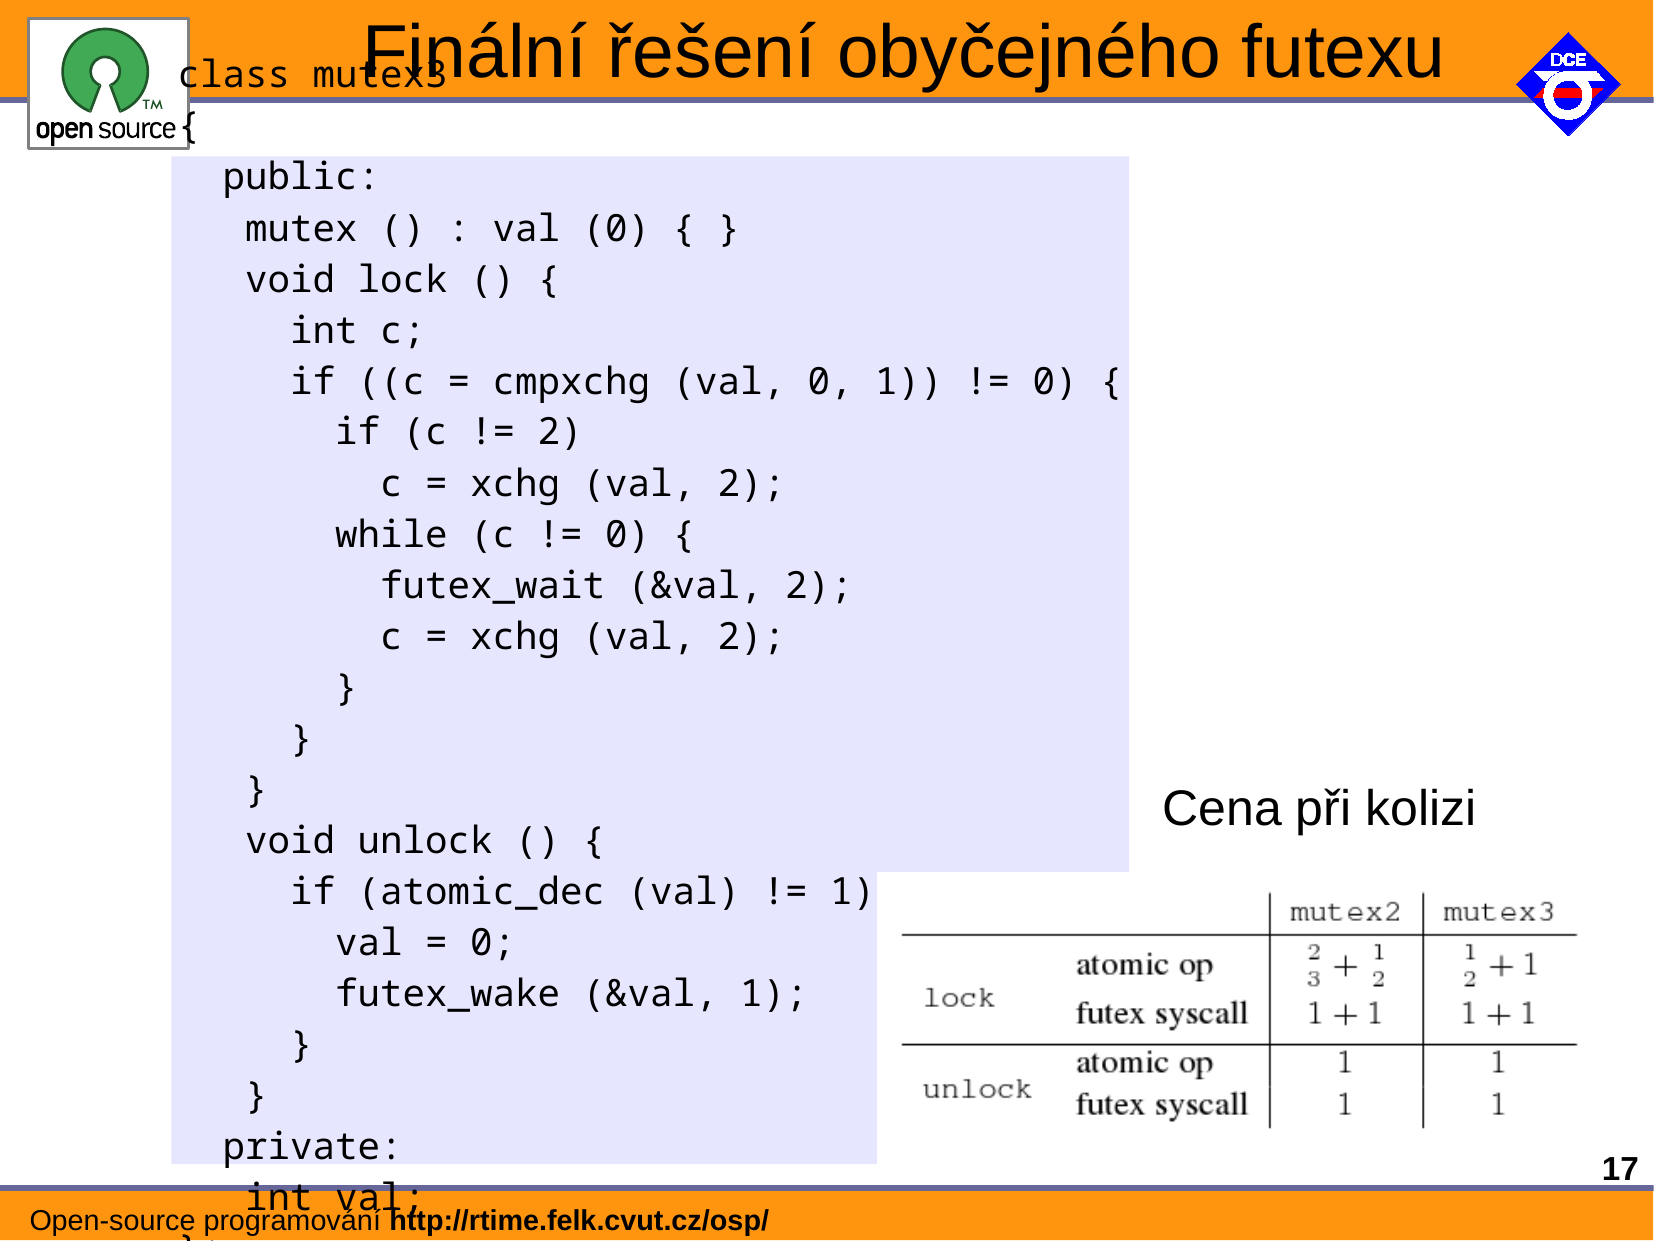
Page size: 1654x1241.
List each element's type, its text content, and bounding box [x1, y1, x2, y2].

picture [877, 872, 1581, 1170]
text_box class mutex3 { public: mutex () : val (0) { } void lock () { int c; if ((c = cmpxchg (val, 0, 1)) != 0) { if (c != 2) c = xchg (val, 2); while (c != 0) { futex_wait (&val, 2); c = xchg (val, 2); } } } void unlock () { if (atomic_dec (val) != 1) { val = 0; futex_wake (&val, 1); } } private: int val; }; [171, 156, 1130, 1165]
title Finální řešení obyčejného futexu [178, 4, 1631, 98]
text_box Cena při kolizi [1156, 773, 1538, 848]
